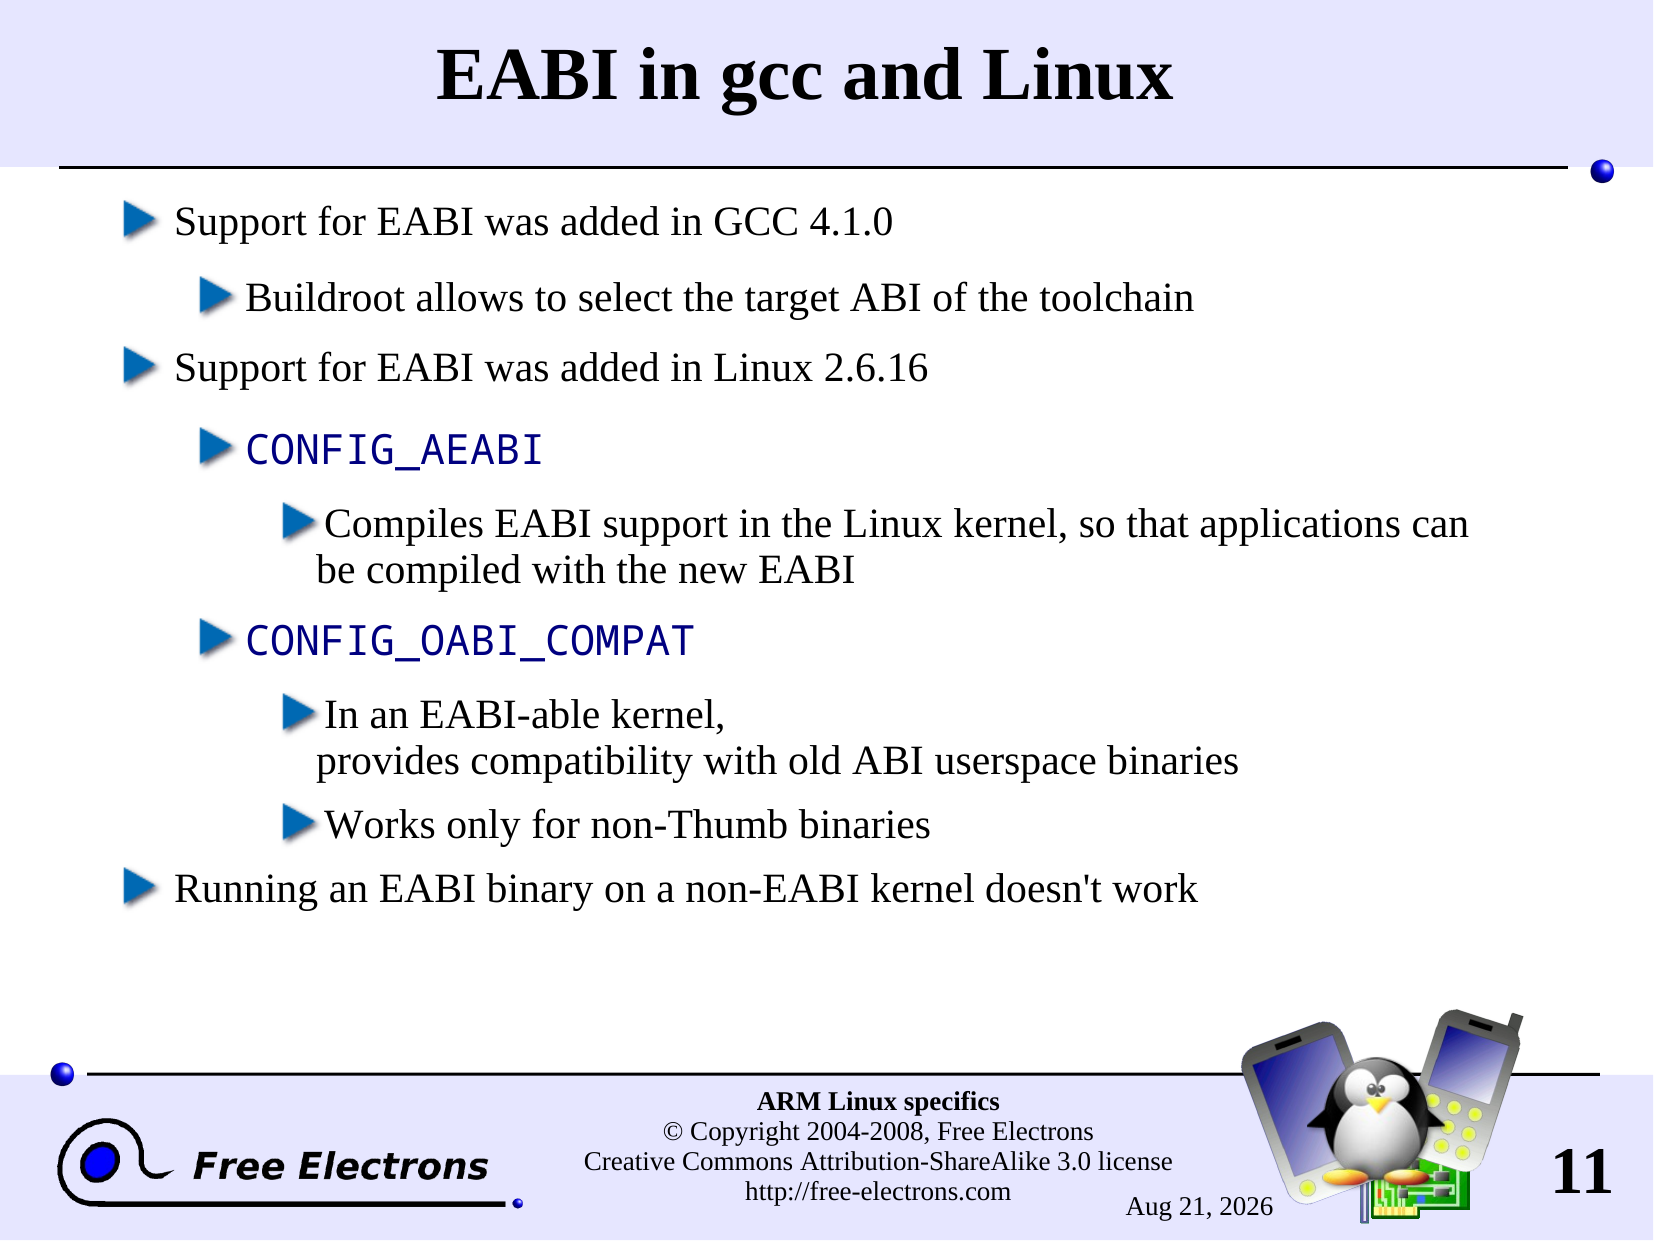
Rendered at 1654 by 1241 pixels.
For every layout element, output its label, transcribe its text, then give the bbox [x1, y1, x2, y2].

picture [1225, 1007, 1538, 1241]
picture [50, 1107, 527, 1216]
list Support for EABI was added in GCC 4.1.0 Buildroot allows to select the target ABI of the toolchain Support for EABI was added in Linux 2.6.16 CONFIG_AEABI Compiles EABI support in the Linux kernel, so that applications can be compiled with the new EABI CONFIG_OABI_COMPAT In an EABI-able kernel, provides compatibility with old ABI userspace binaries Works only for non-Thumb binaries Running an EABI binary on a non-EABI kernel doesn't work [103, 198, 1516, 1049]
title EABI in gcc and Linux [60, 25, 1551, 124]
